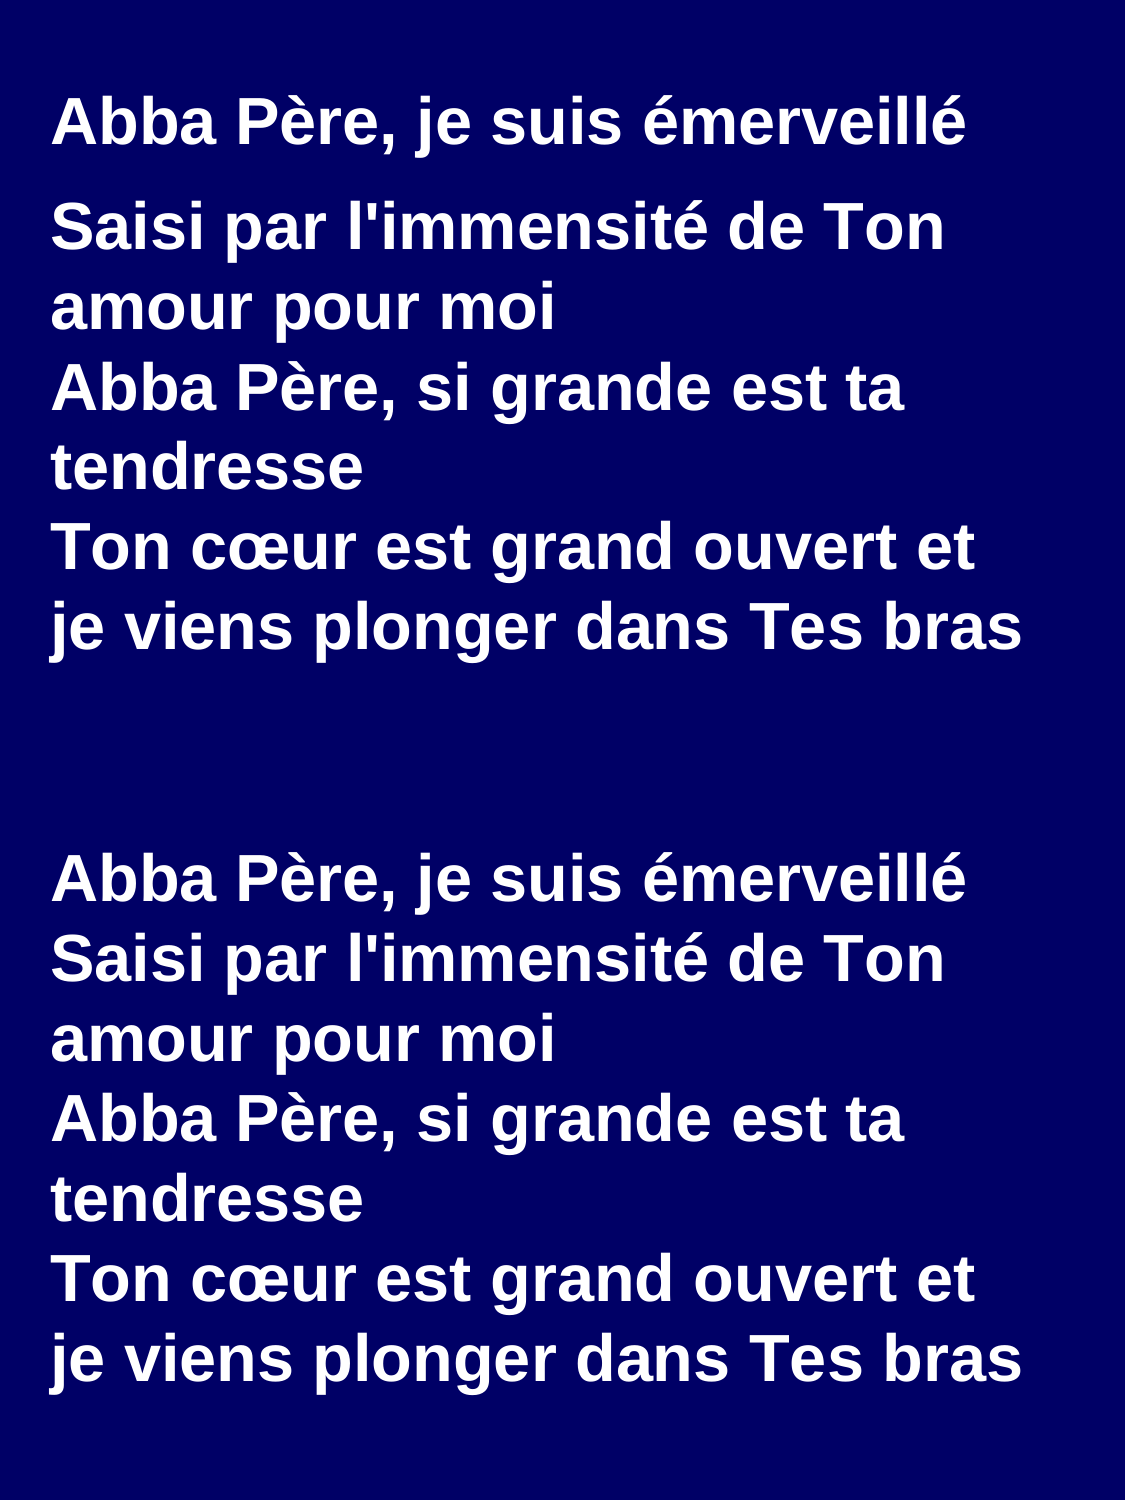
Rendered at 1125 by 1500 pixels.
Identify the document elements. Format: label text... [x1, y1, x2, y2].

text_box Abba Père, je suis émerveillé Saisi par l'immensité de Ton amour pour moi Abba Père, si grande est ta tendresse Ton cœur est grand ouvert et je viens plonger dans Tes bras Abba Père, je suis émerveillé Saisi par l'immensité de Ton amour pour moi Abba Père, si grande est ta tendresse Ton cœur est grand ouvert et je viens plonger dans Tes bras [35, 70, 1054, 1139]
